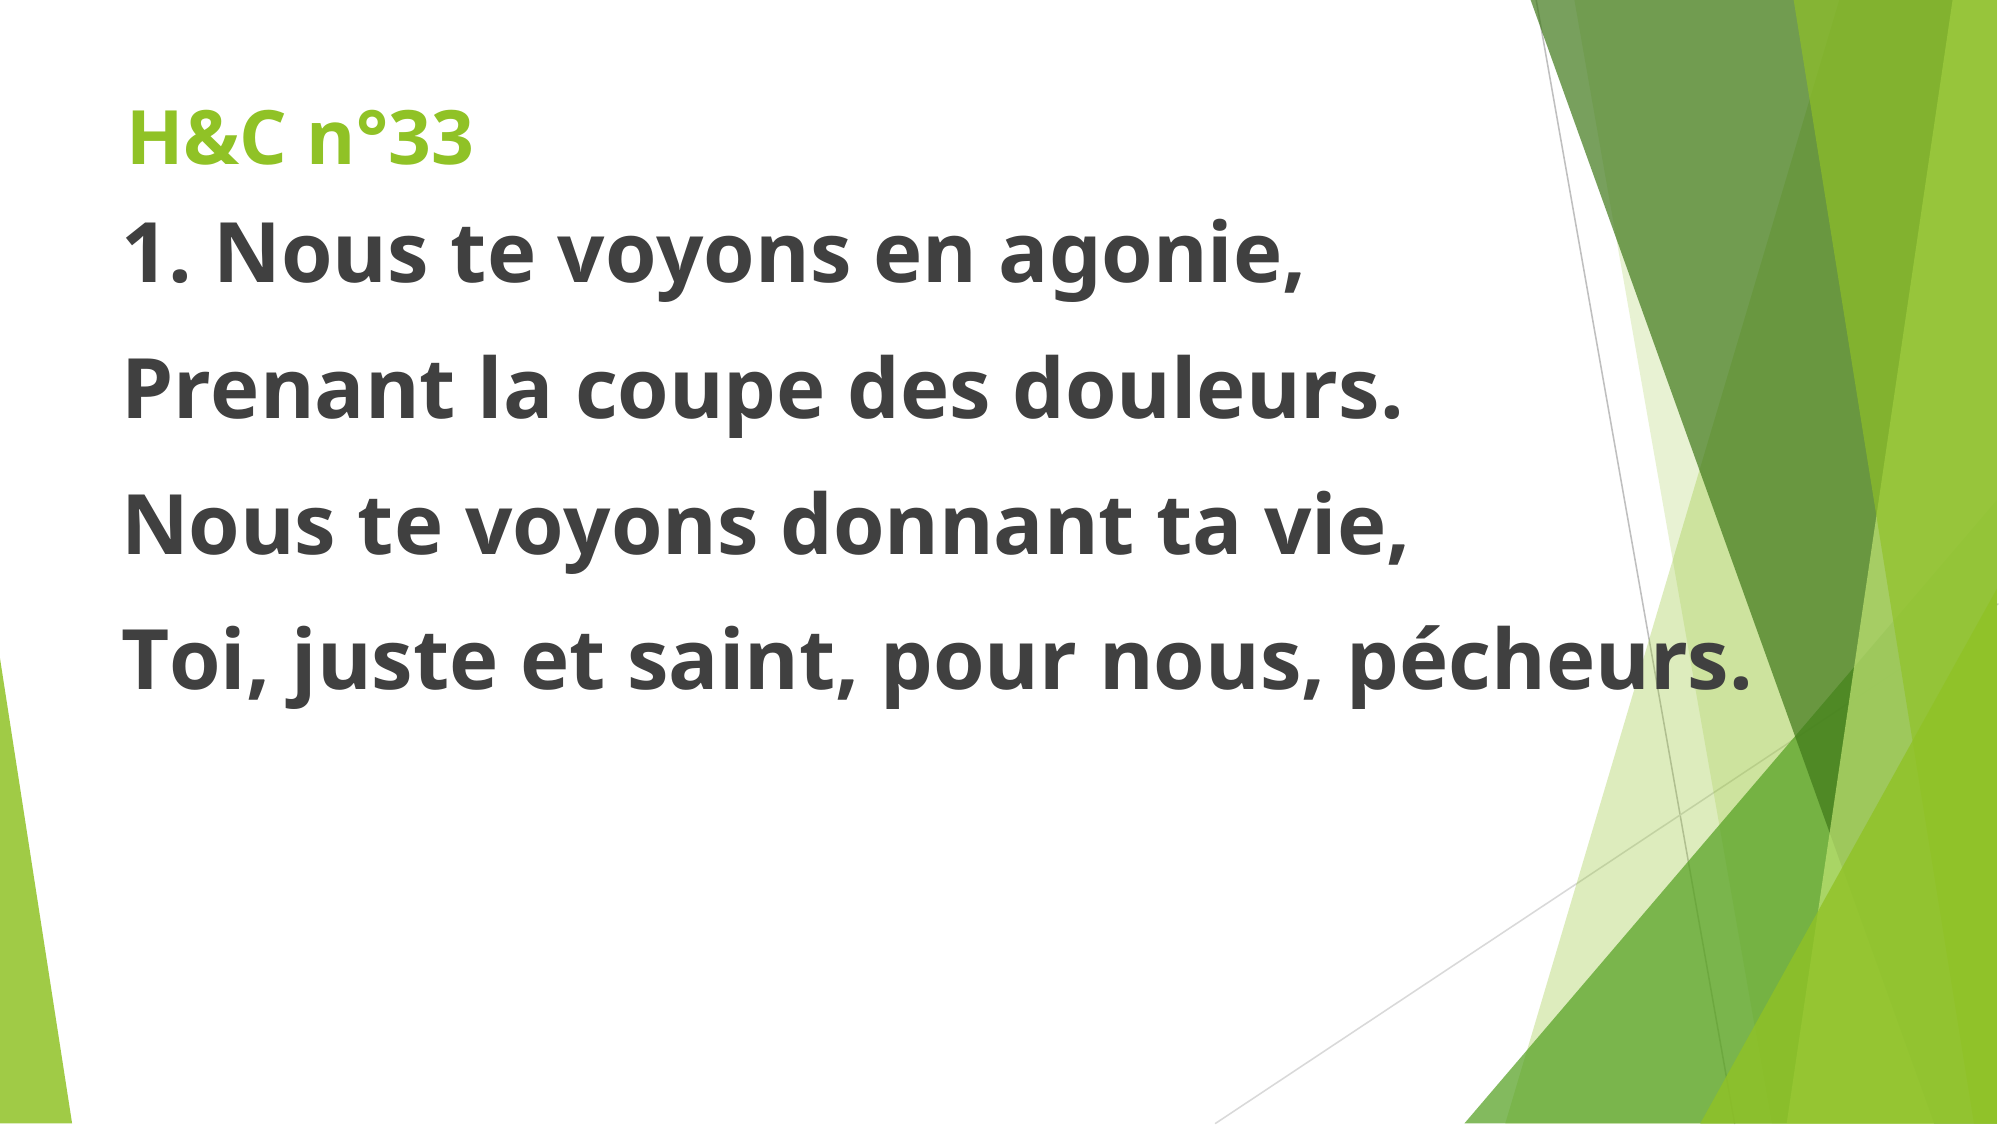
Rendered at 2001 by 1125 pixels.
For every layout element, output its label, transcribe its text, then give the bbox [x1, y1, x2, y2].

text_box H&C n°33 [111, 82, 1522, 177]
text_box 1. Nous te voyons en agonie, Prenant la coupe des douleurs. Nous te voyons donnant ta vie, Toi, juste et saint, pour nous, pécheurs. [106, 177, 1973, 1037]
